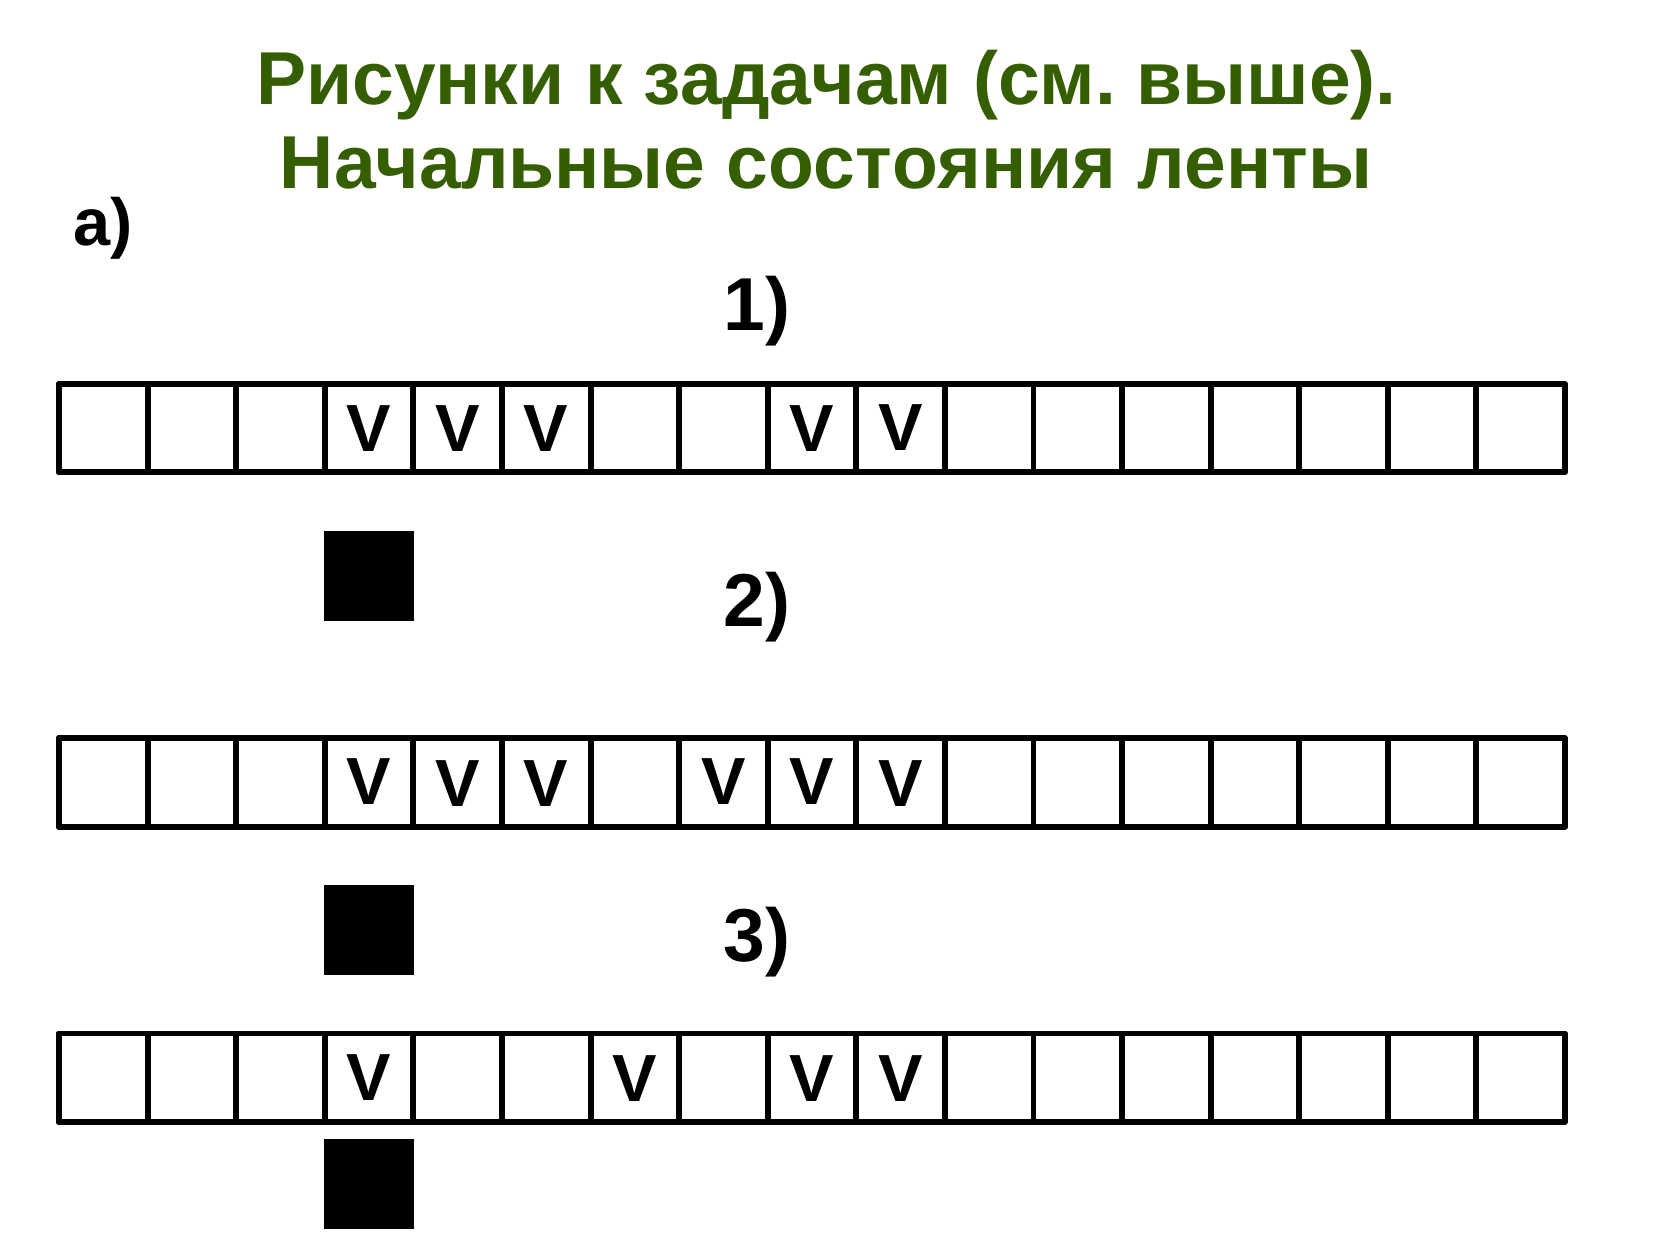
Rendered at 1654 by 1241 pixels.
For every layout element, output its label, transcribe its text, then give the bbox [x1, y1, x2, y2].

text_box [59, 1033, 324, 1123]
text_box V [856, 382, 945, 473]
text_box V [324, 383, 413, 474]
text_box V [767, 383, 857, 474]
text_box а) [59, 177, 207, 267]
text_box [59, 383, 324, 473]
text_box 1) [708, 255, 886, 355]
text_box V [679, 737, 767, 827]
text_box V [324, 737, 414, 827]
text_box V [413, 738, 501, 828]
text_box Рисунки к задачам (см. выше). Начальные состояния ленты [118, 29, 1536, 213]
text_box V [501, 383, 591, 474]
text_box V [413, 383, 501, 474]
text_box V [767, 1033, 856, 1124]
text_box [591, 738, 679, 827]
text_box [945, 738, 1565, 827]
text_box 2) [708, 550, 886, 650]
text_box 3) [708, 885, 886, 985]
text_box [59, 738, 324, 827]
text_box V [324, 1032, 414, 1123]
text_box [591, 383, 767, 473]
text_box [945, 383, 1565, 473]
text_box [324, 531, 414, 621]
text_box V [767, 737, 857, 827]
text_box [945, 1033, 1565, 1123]
text_box V [590, 1033, 680, 1124]
text_box [414, 1033, 590, 1123]
text_box V [856, 738, 945, 828]
text_box [324, 1139, 414, 1229]
text_box [680, 1033, 767, 1123]
text_box V [856, 1033, 945, 1124]
text_box [324, 885, 414, 975]
text_box V [501, 738, 591, 828]
